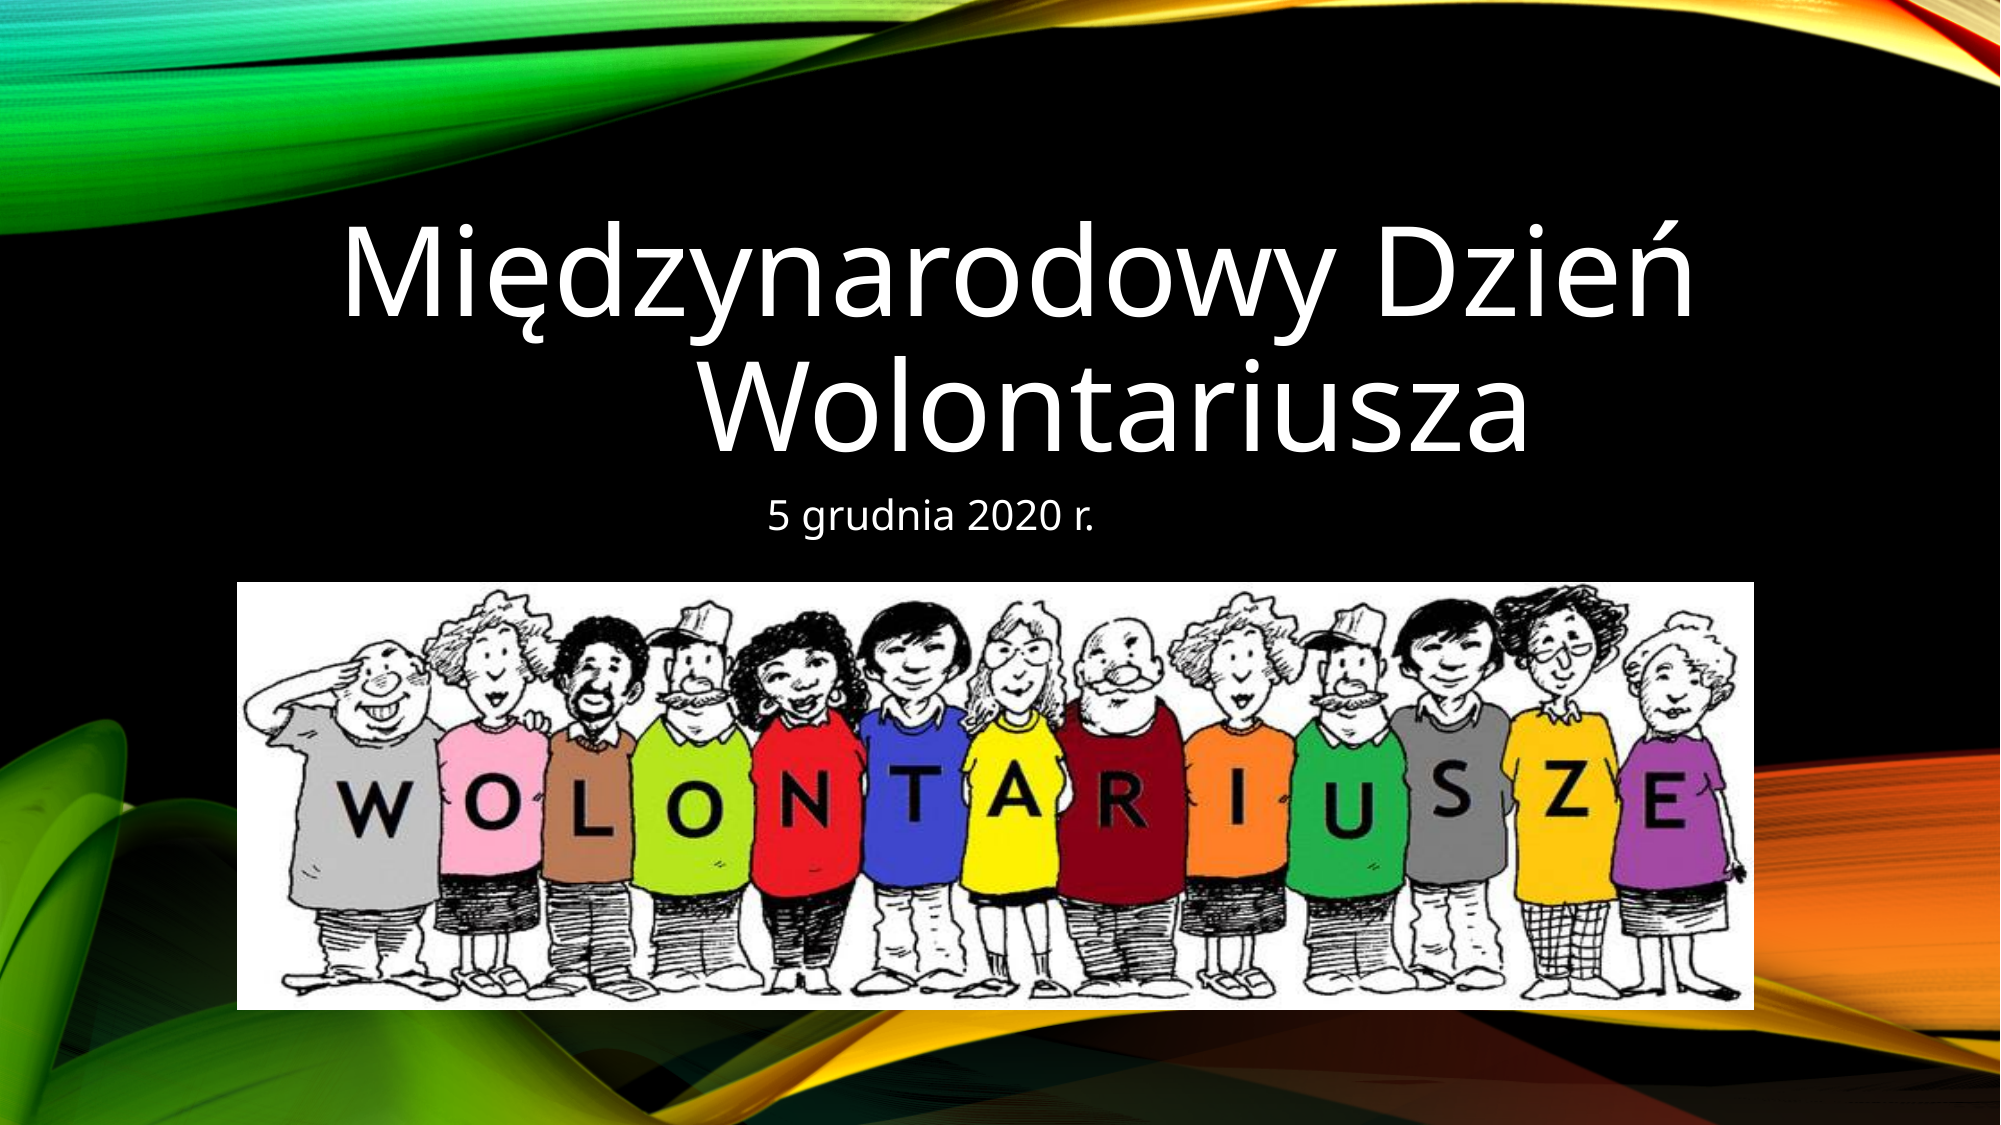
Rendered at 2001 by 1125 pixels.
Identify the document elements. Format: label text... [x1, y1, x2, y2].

picture [0, 582, 2000, 1125]
subtitle 5 grudnia 2020 r. [225, 486, 1776, 563]
title Międzynarodowy Dzień Wolontariusza [225, 200, 1776, 486]
picture [0, 0, 2000, 237]
